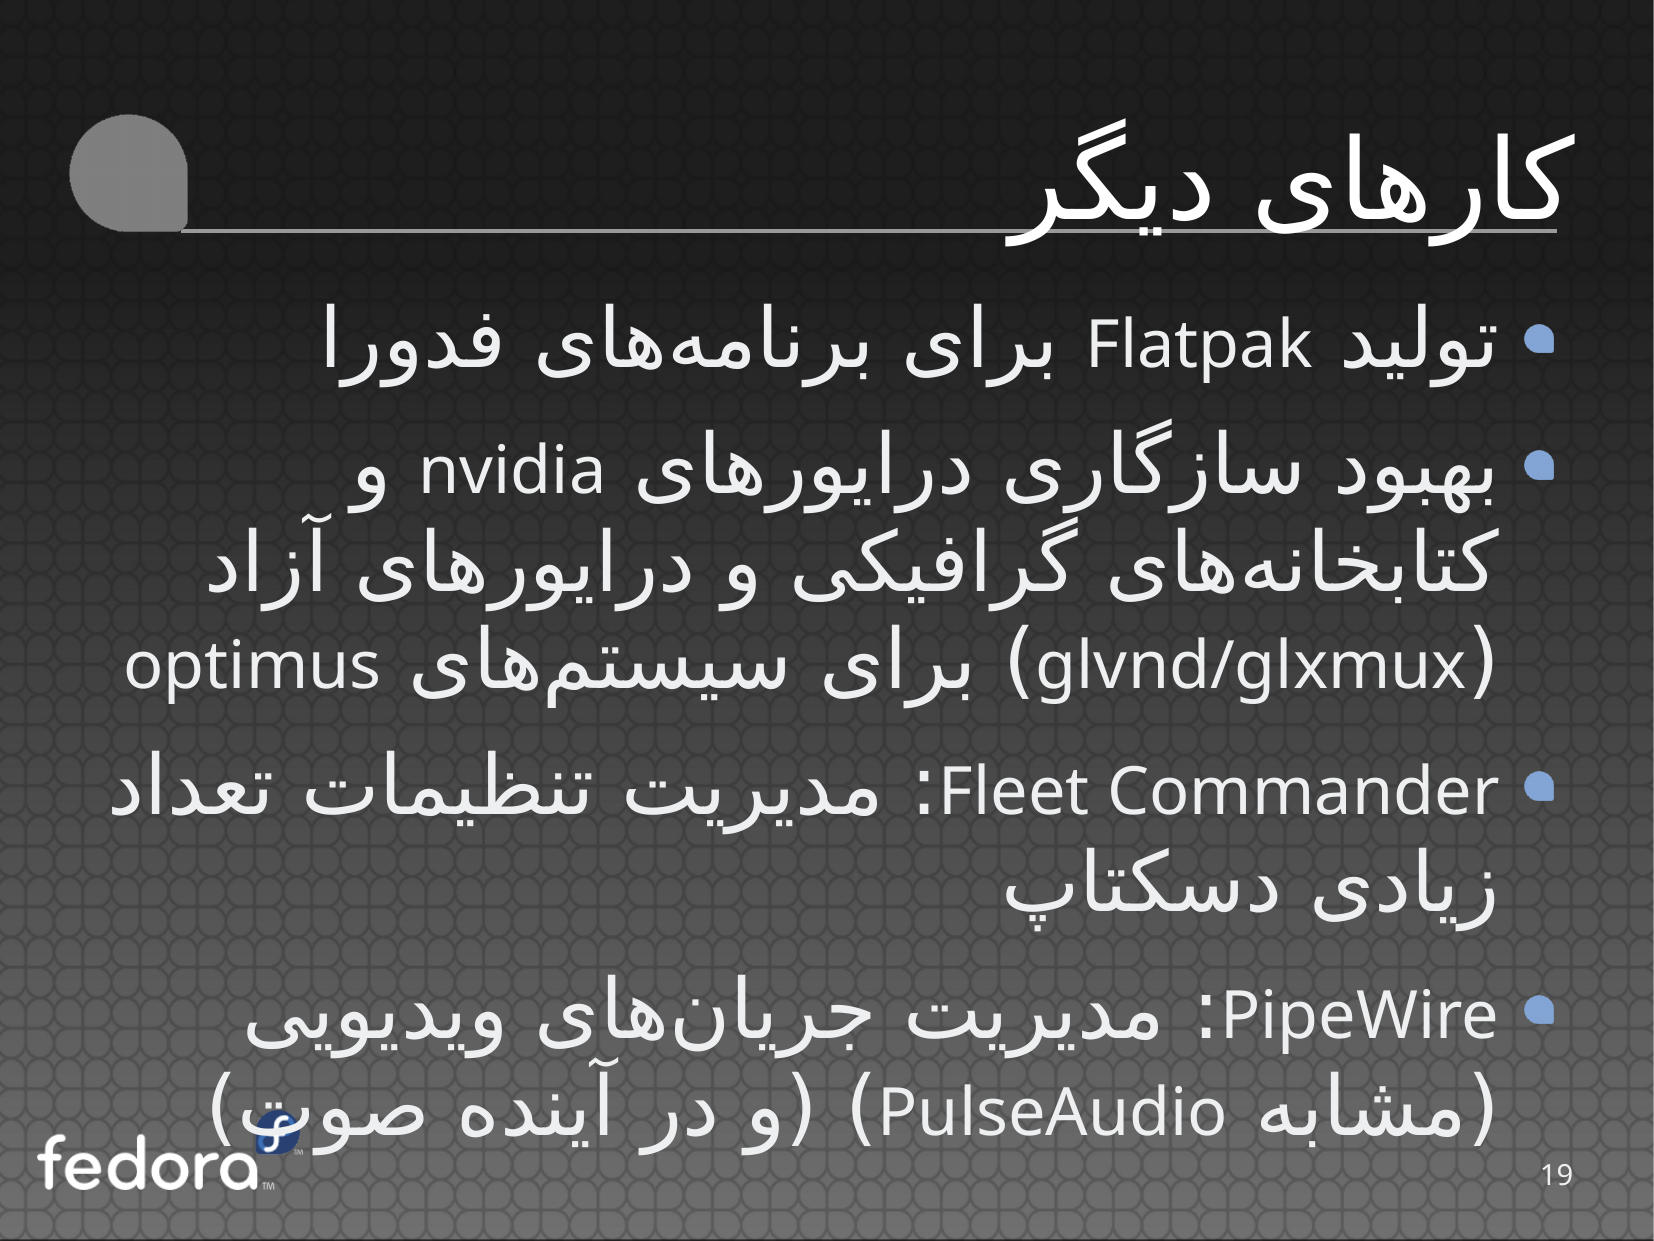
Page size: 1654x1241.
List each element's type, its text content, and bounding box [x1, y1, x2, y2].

title کارهای دیگر [86, 112, 1576, 249]
picture [0, 0, 1654, 1241]
list تولید Flatpak برای برنامه‌های فدورا بهبود سازگاری درایورهای nvidia و کتابخانه‌های گرافیکی و درایورهای آزاد (glvnd/glxmux) برای سیستم‌های optimus ‏Fleet Commander: مدیریت تنظیمات تعداد زیادی دسکتاپ ‏PipeWire: مدیریت جریان‌های ویدیویی (مشابه PulseAudio) (و در آینده صوت) [82, 290, 1571, 1094]
